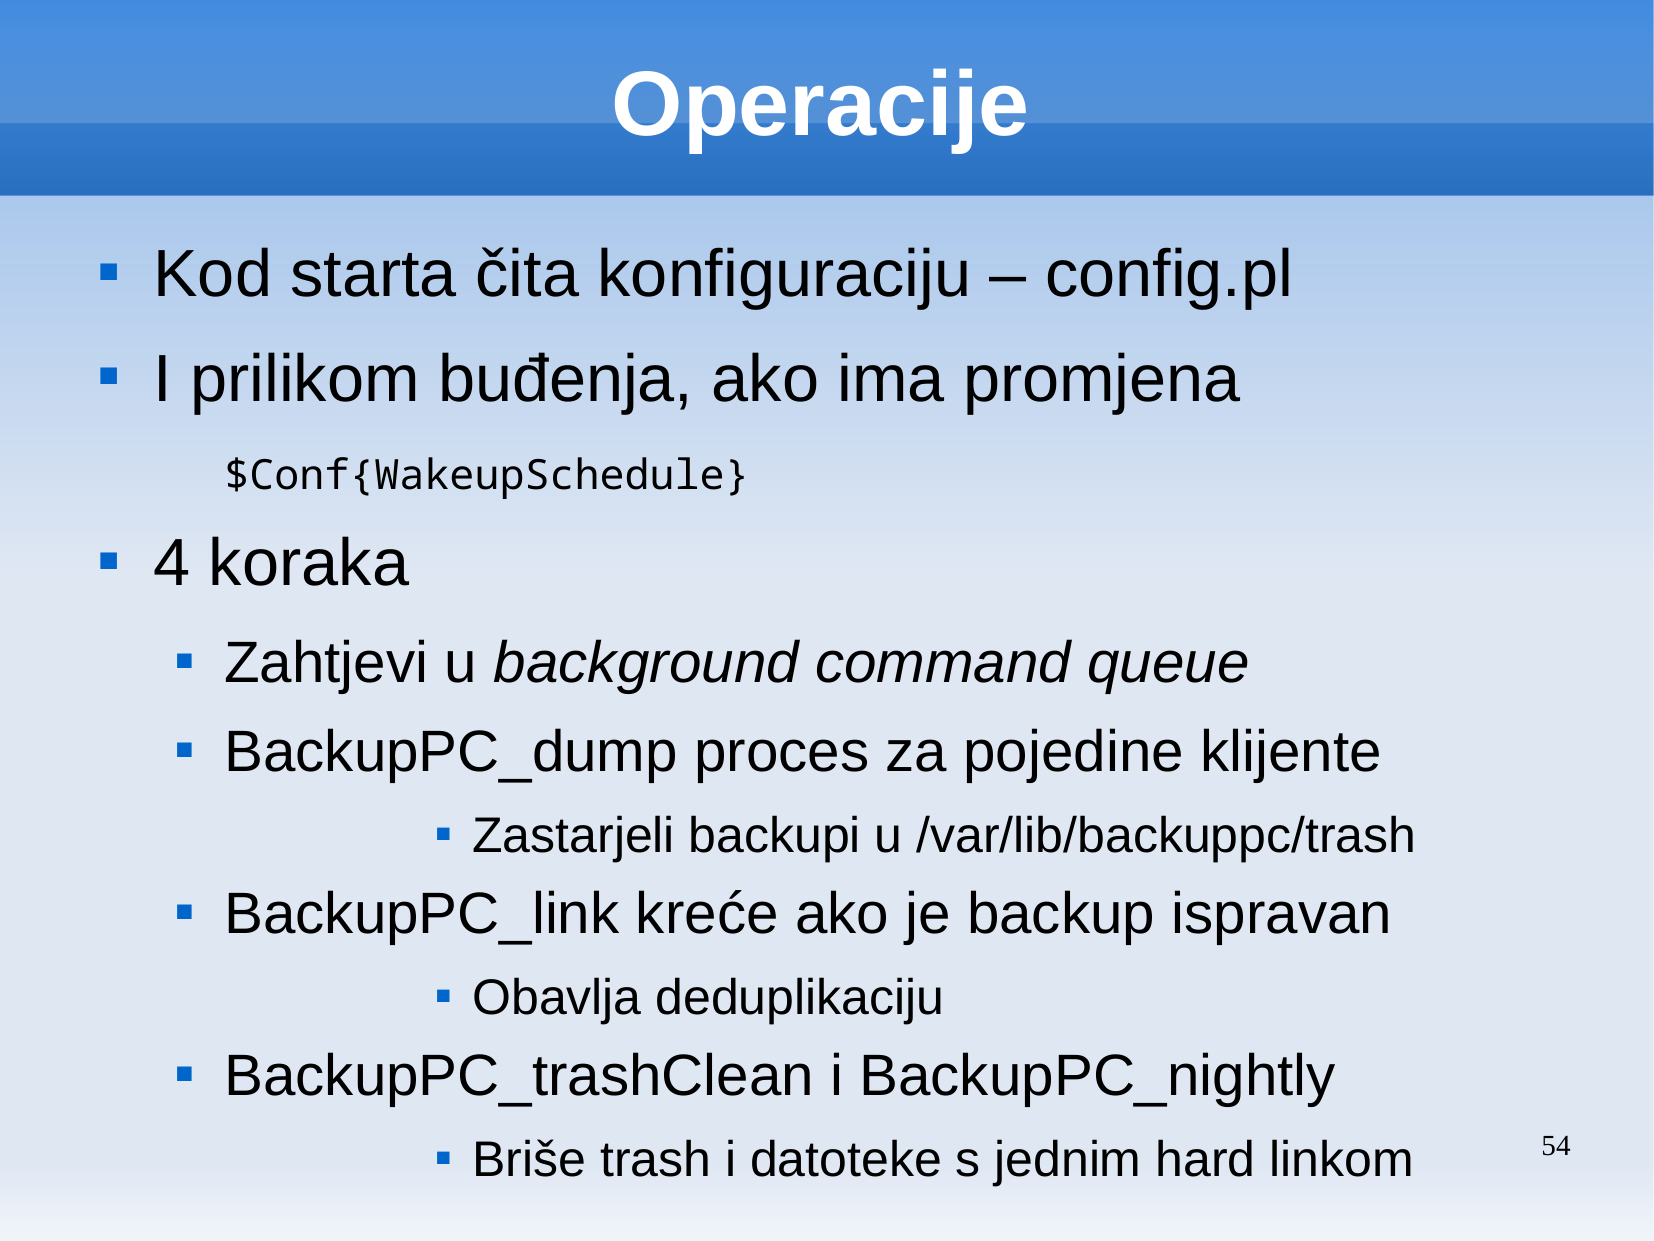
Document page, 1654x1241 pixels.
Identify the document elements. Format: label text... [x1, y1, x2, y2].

list Kod starta čita konfiguraciju – config.pl I prilikom buđenja, ako ima promjena $Conf{WakeupSchedule} 4 koraka Zahtjevi u background command queue BackupPC_dump proces za pojedine klijente Zastarjeli backupi u /var/lib/backuppc/trash BackupPC_link kreće ako je backup ispravan Obavlja deduplikaciju BackupPC_trashClean i BackupPC_nightly Briše trash i datoteke s jednim hard linkom [82, 236, 1571, 1182]
title Operacije [76, 7, 1565, 200]
picture [0, 0, 1654, 1241]
